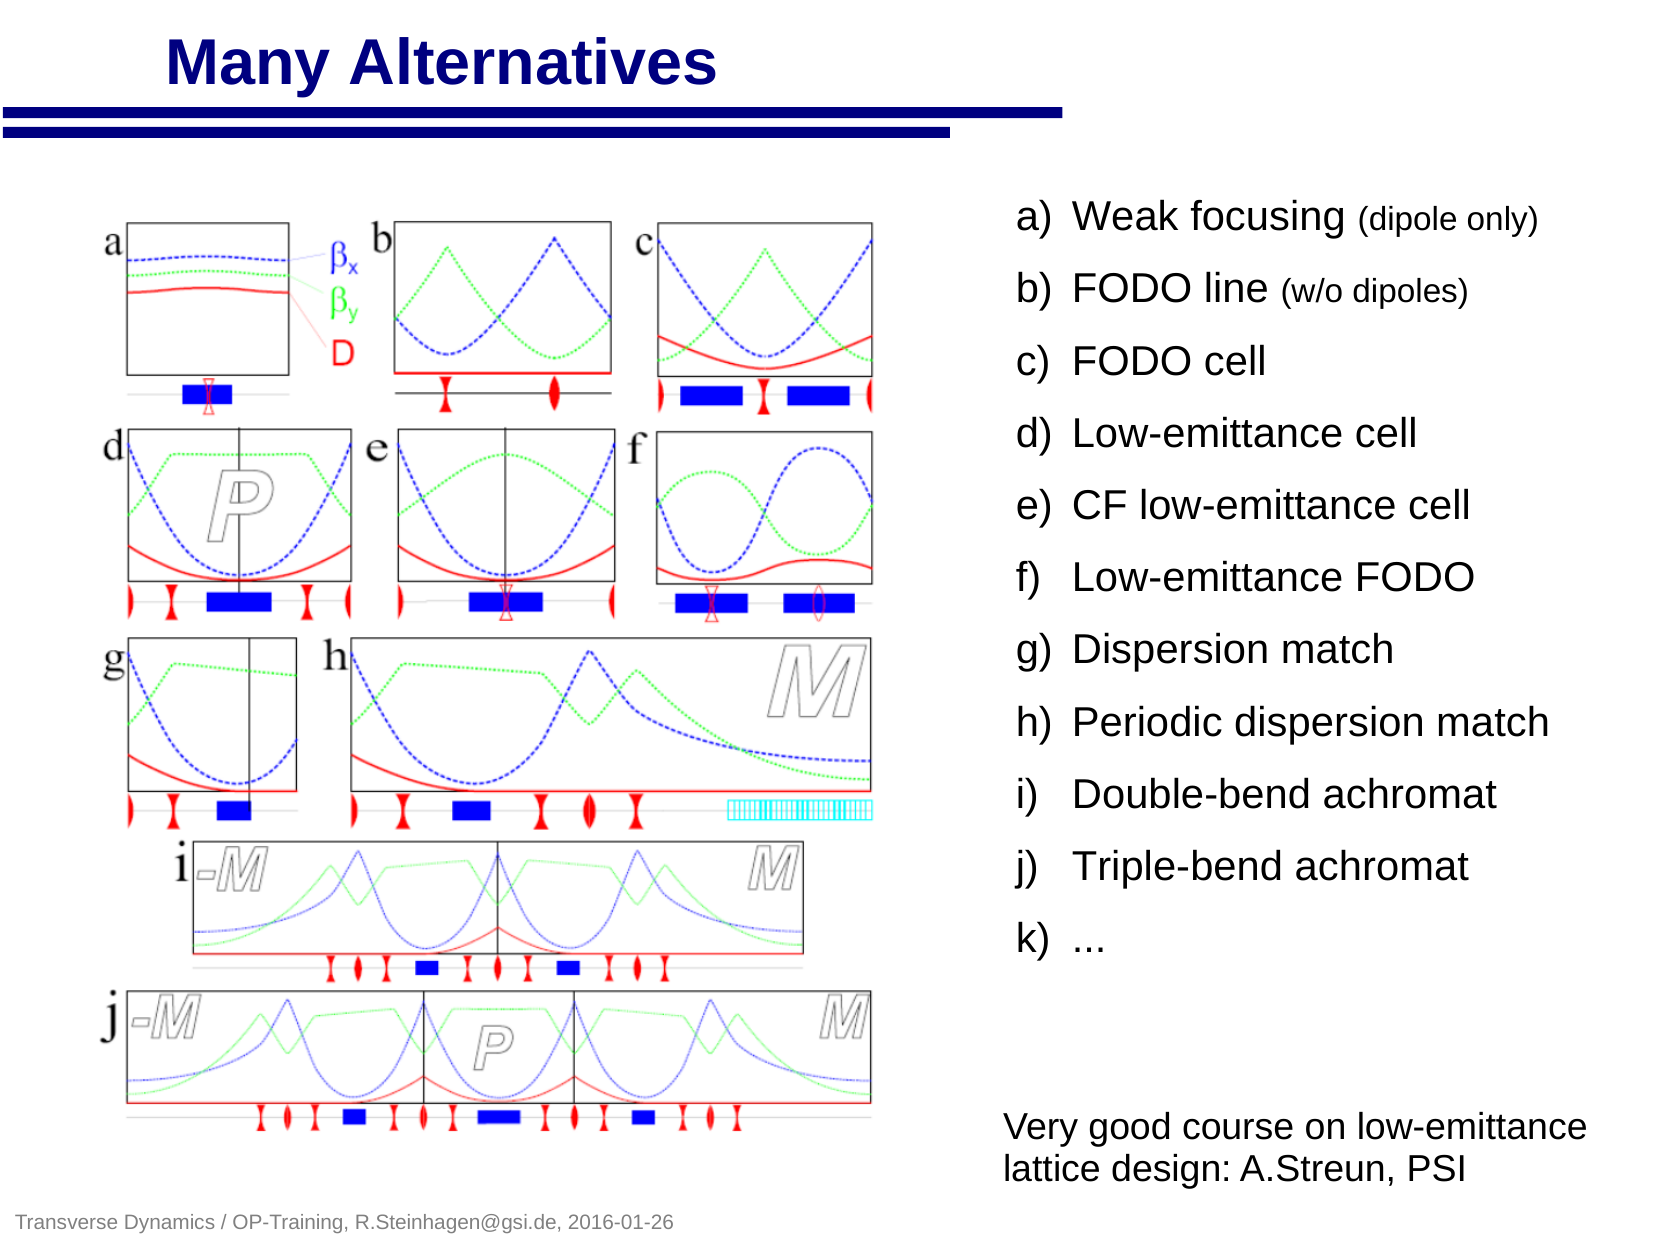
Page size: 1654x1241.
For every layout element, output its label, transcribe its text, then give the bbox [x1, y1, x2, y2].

picture [83, 200, 892, 1144]
list Weak focusing (dipole only) FODO line (w/o dipoles) FODO cell Low‐emittance cell CF low‐emittance cell Low‐emittance FODO Dispersion match Periodic dispersion match Double‐bend achromat Triple‐bend achromat ... [1015, 192, 1628, 1098]
title Many Alternatives [165, 0, 1323, 124]
text_box Very good course on low‐emittance lattice design: A.Streun, PSI [988, 1098, 1642, 1205]
